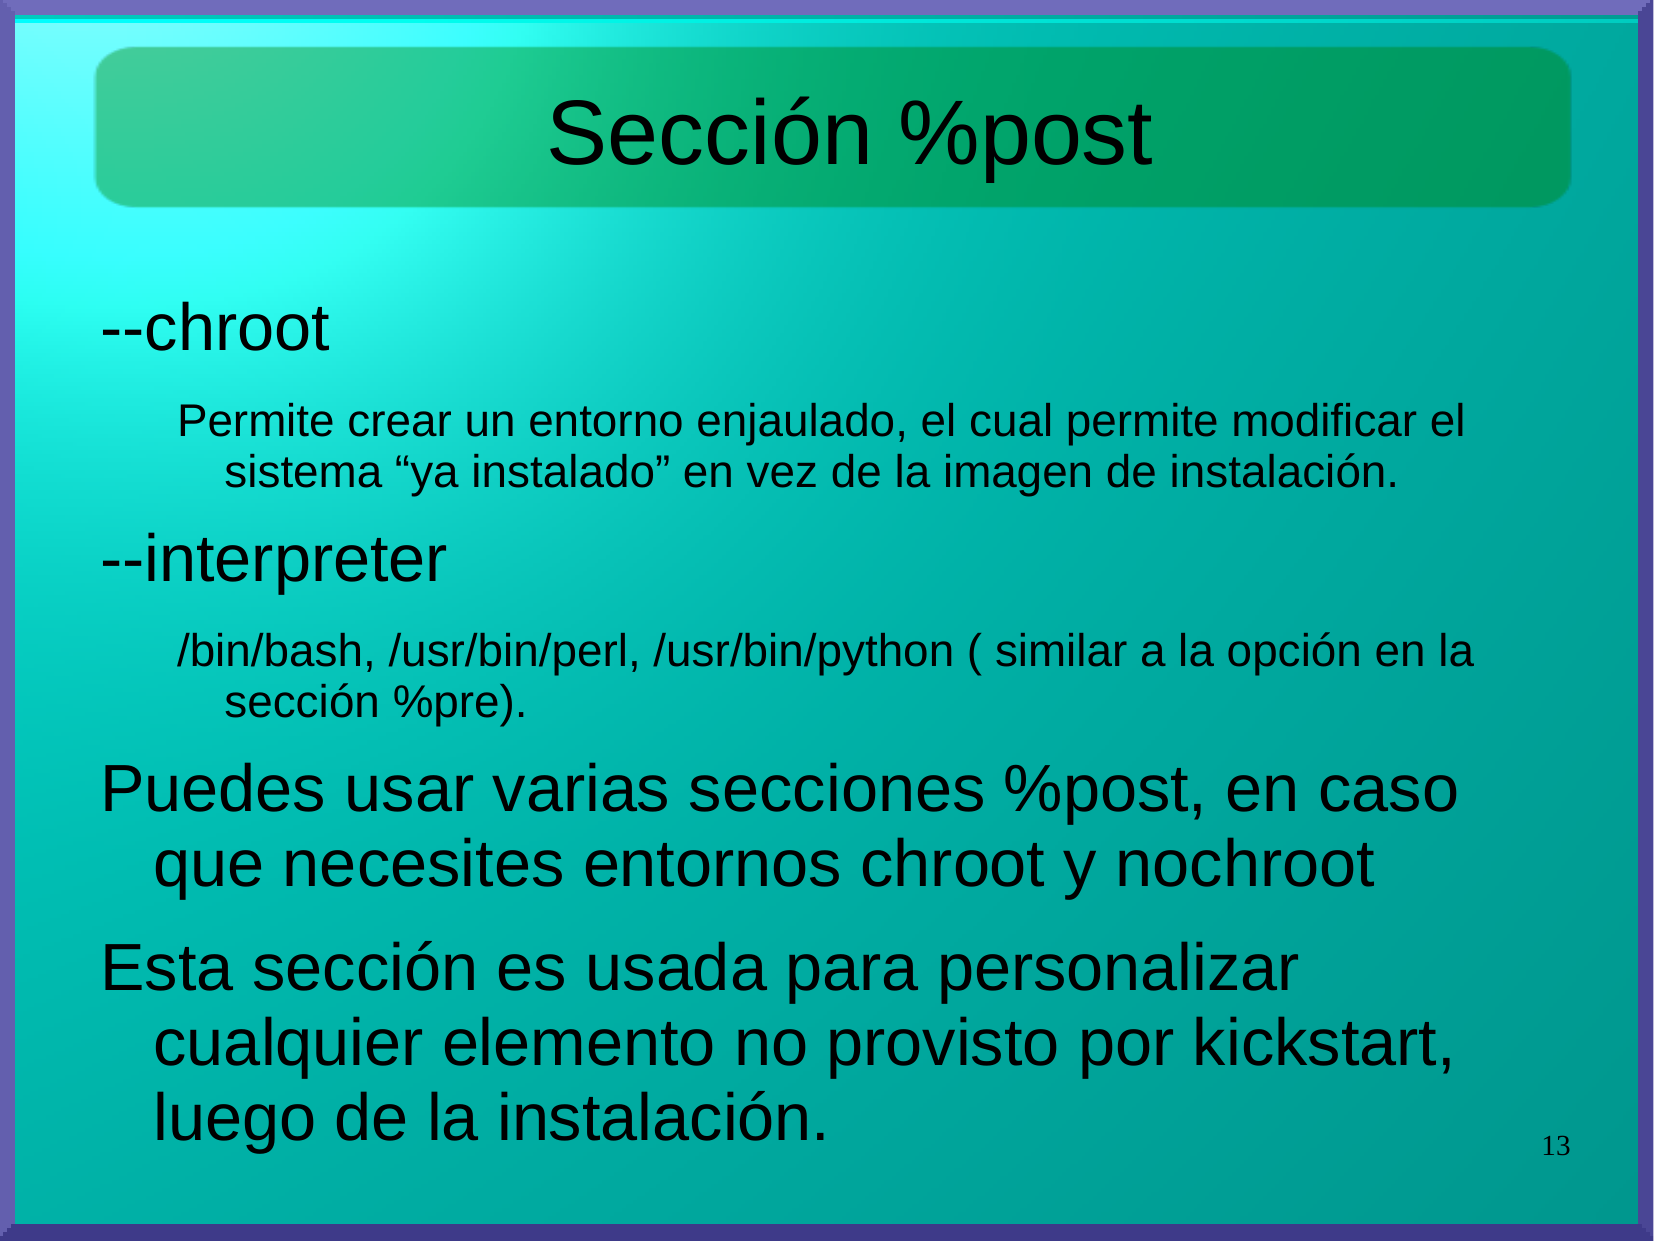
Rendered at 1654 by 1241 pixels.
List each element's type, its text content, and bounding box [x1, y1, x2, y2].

list --chroot Permite crear un entorno enjaulado, el cual permite modificar el sistema “ya instalado” en vez de la imagen de instalación. --interpreter /bin/bash, /usr/bin/perl, /usr/bin/python ( similar a la opción en la sección %pre). Puedes usar varias secciones %post, en caso que necesites entornos chroot y nochroot Esta sección es usada para personalizar cualquier elemento no provisto por kickstart, luego de la instalación. [82, 290, 1571, 1155]
title Sección %post [106, 29, 1595, 237]
picture [0, 0, 1654, 1241]
